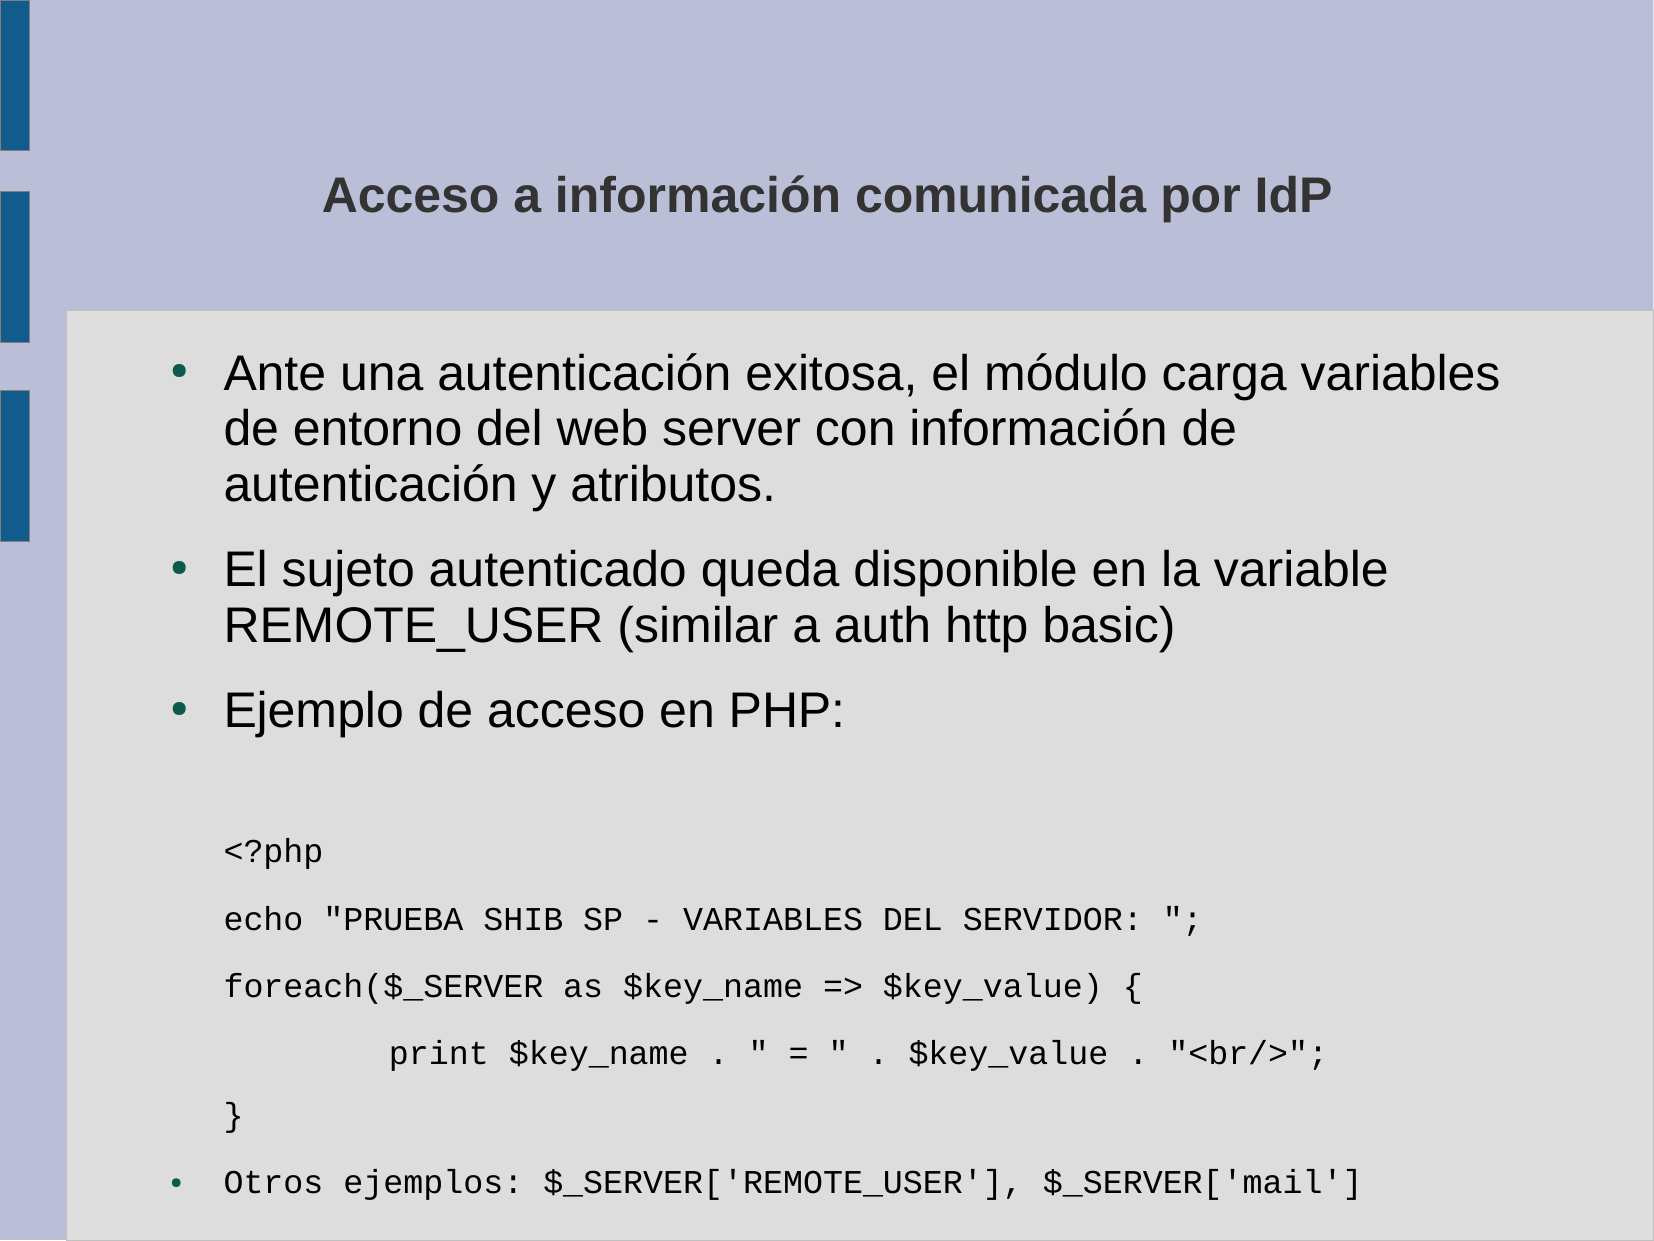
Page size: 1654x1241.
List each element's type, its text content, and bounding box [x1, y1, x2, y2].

list Ante una autenticación exitosa, el módulo carga variables de entorno del web server con información de autenticación y atributos. El sujeto autenticado queda disponible en la variable REMOTE_USER (similar a auth http basic) Ejemplo de acceso en PHP: <?php echo "PRUEBA SHIB SP - VARIABLES DEL SERVIDOR: "; foreach($_SERVER as $key_name => $key_value) { print $key_name . " = " . $key_value . "<br/>"; } Otros ejemplos: $_SERVER['REMOTE_USER'], $_SERVER['mail'] [152, 344, 1534, 1241]
title Acceso a información comunicada por IdP [121, 91, 1534, 299]
